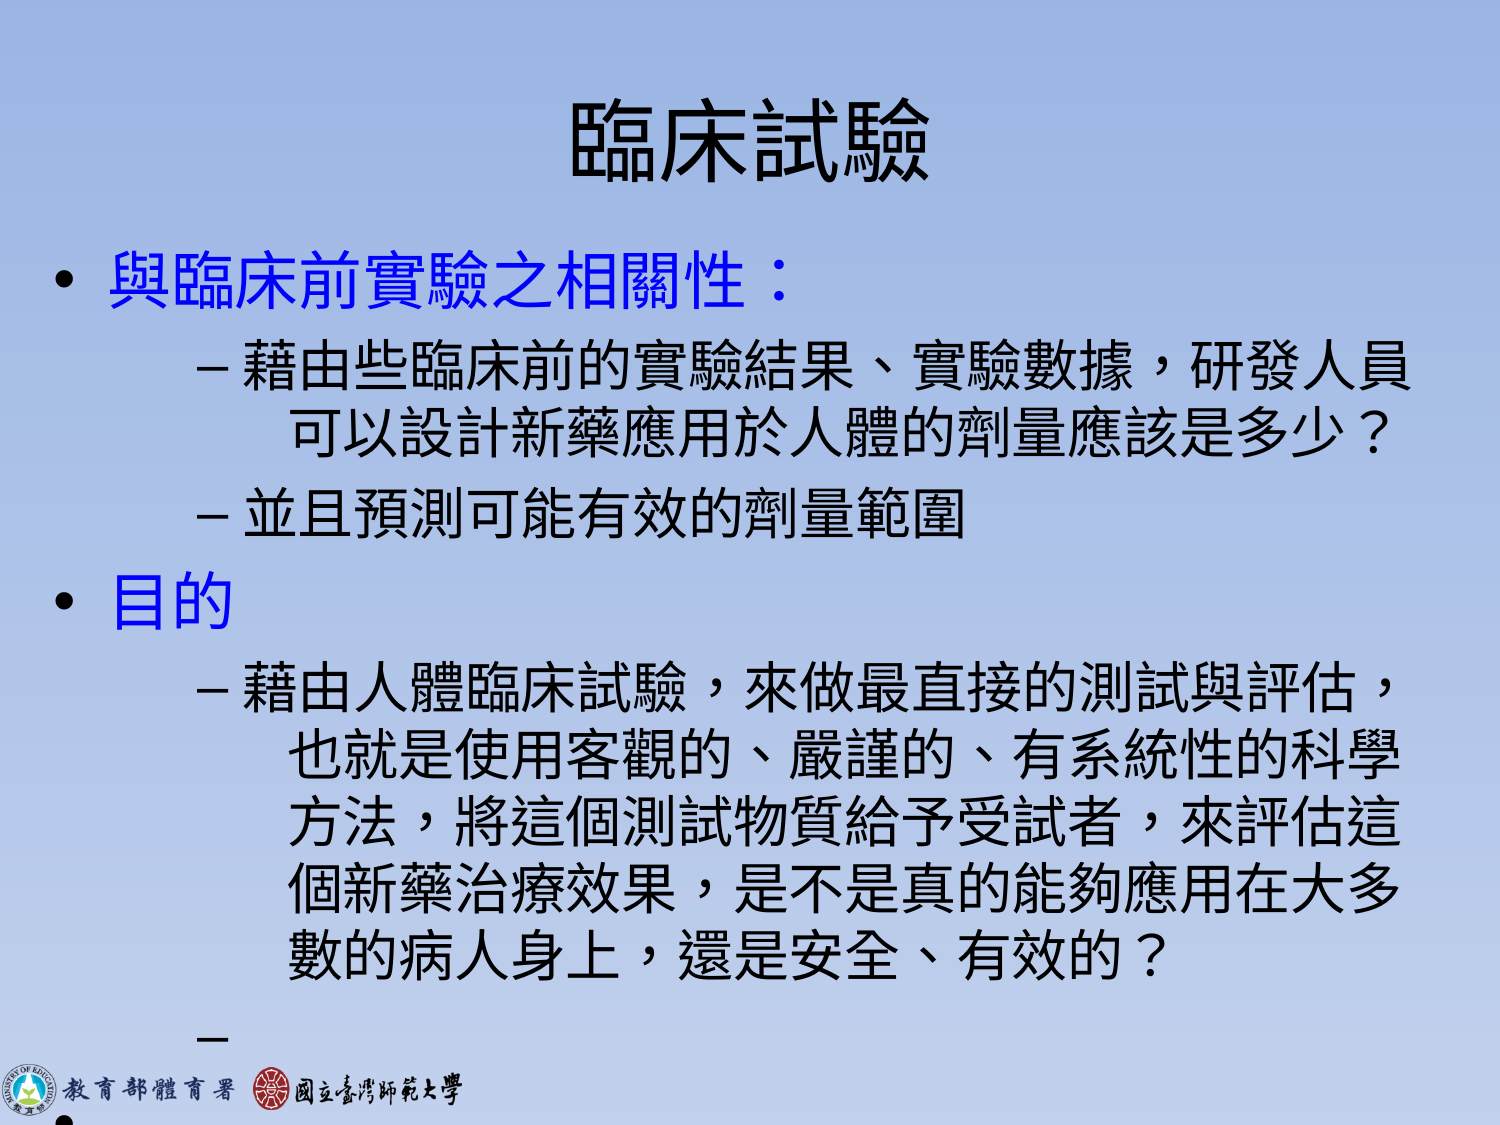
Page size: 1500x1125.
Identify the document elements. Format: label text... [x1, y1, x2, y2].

list 與臨床前實驗之相關性： 藉由些臨床前的實驗結果、實驗數據，研發人員可以設計新藥應用於人體的劑量應該是多少？ 並且預測可能有效的劑量範圍 目的 藉由人體臨床試驗，來做最直接的測試與評估，也就是使用客觀的、嚴謹的、有系統性的科學方法，將這個測試物質給予受試者，來評估這個新藥治療效果，是不是真的能夠應用在大多數的病人身上，還是安全、有效的？ [38, 232, 1465, 1005]
title 臨床試驗 [75, 45, 1426, 232]
